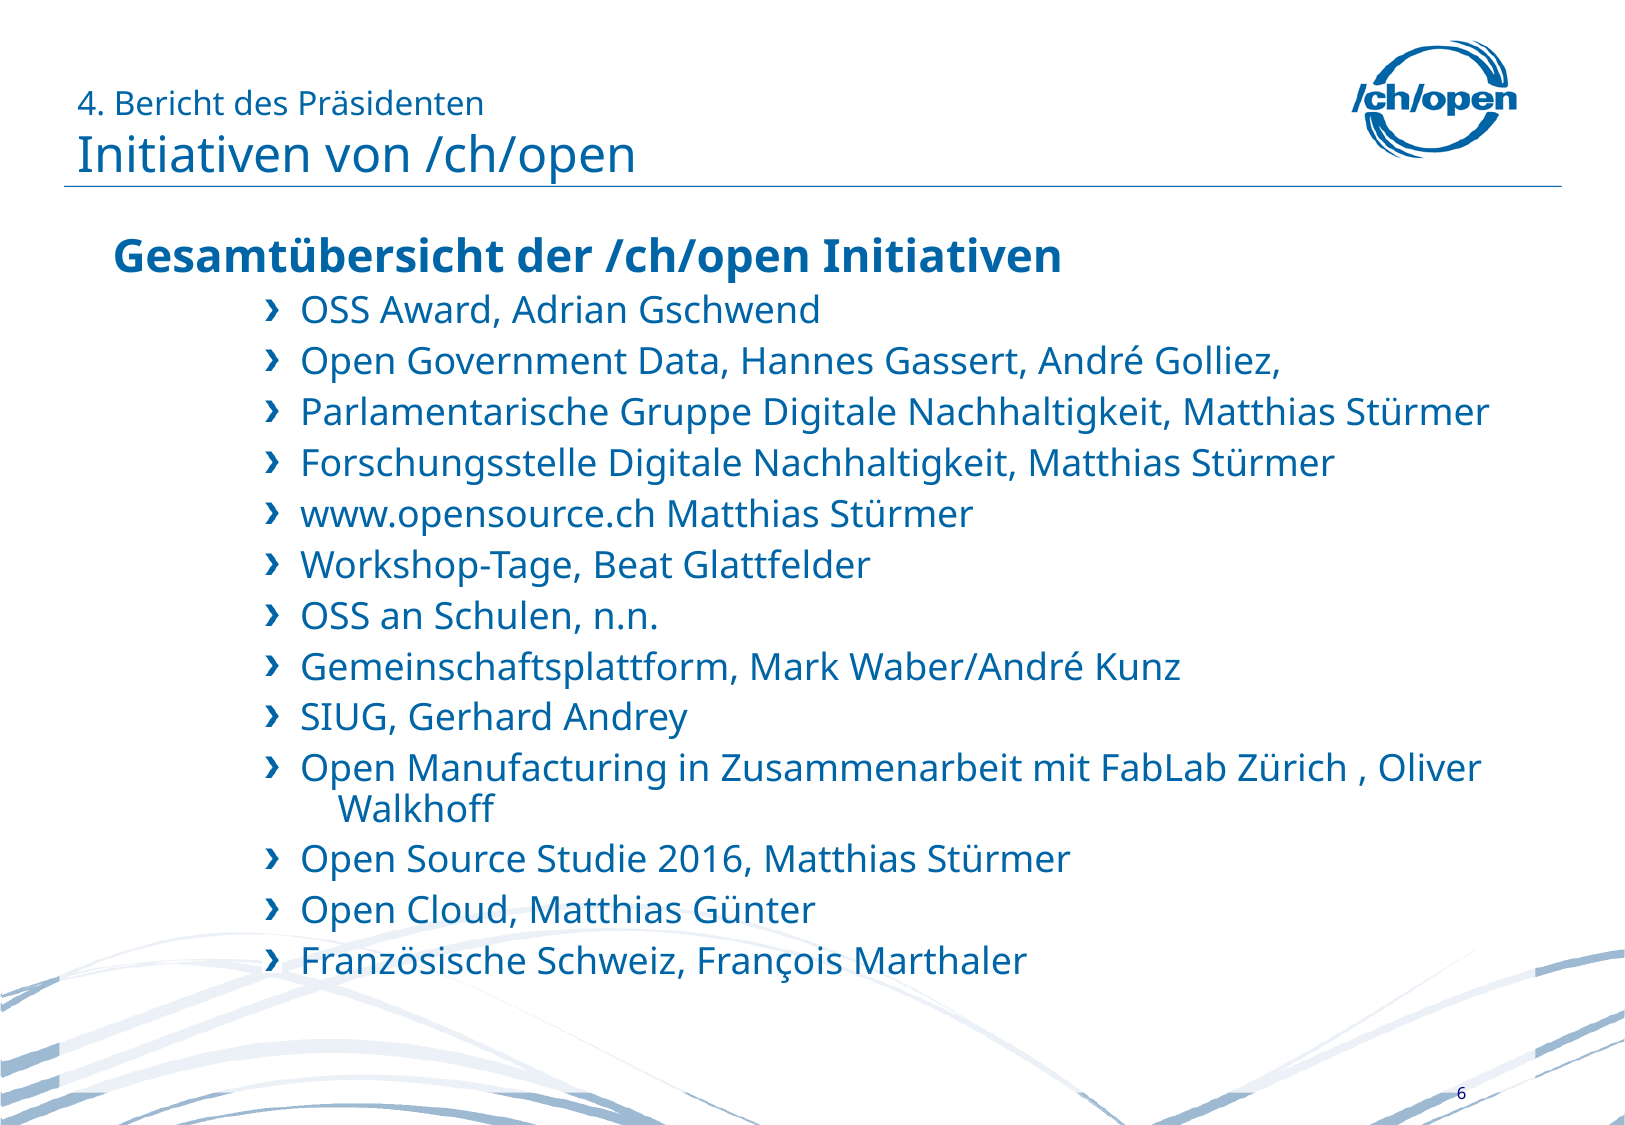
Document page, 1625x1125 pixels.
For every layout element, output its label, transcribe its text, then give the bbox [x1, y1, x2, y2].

list Gesamtübersicht der /ch/open Initiativen OSS Award, Adrian Gschwend Open Government Data, Hannes Gassert, André Golliez, Parlamentarische Gruppe Digitale Nachhaltigkeit, Matthias Stürmer Forschungsstelle Digitale Nachhaltigkeit, Matthias Stürmer www.opensource.ch Matthias Stürmer Workshop-Tage, Beat Glattfelder OSS an Schulen, n.n. Gemeinschaftsplattform, Mark Waber/André Kunz SIUG, Gerhard Andrey Open Manufacturing in Zusammenarbeit mit FabLab Zürich , Oliver Walkhoff Open Source Studie 2016, Matthias Stürmer Open Cloud, Matthias Günter Französische Schweiz, François Marthaler [112, 226, 1625, 1040]
title 4. Bericht des Präsidenten Initiativen von /ch/open [62, 74, 1388, 188]
text_box [59, 744, 1536, 1093]
